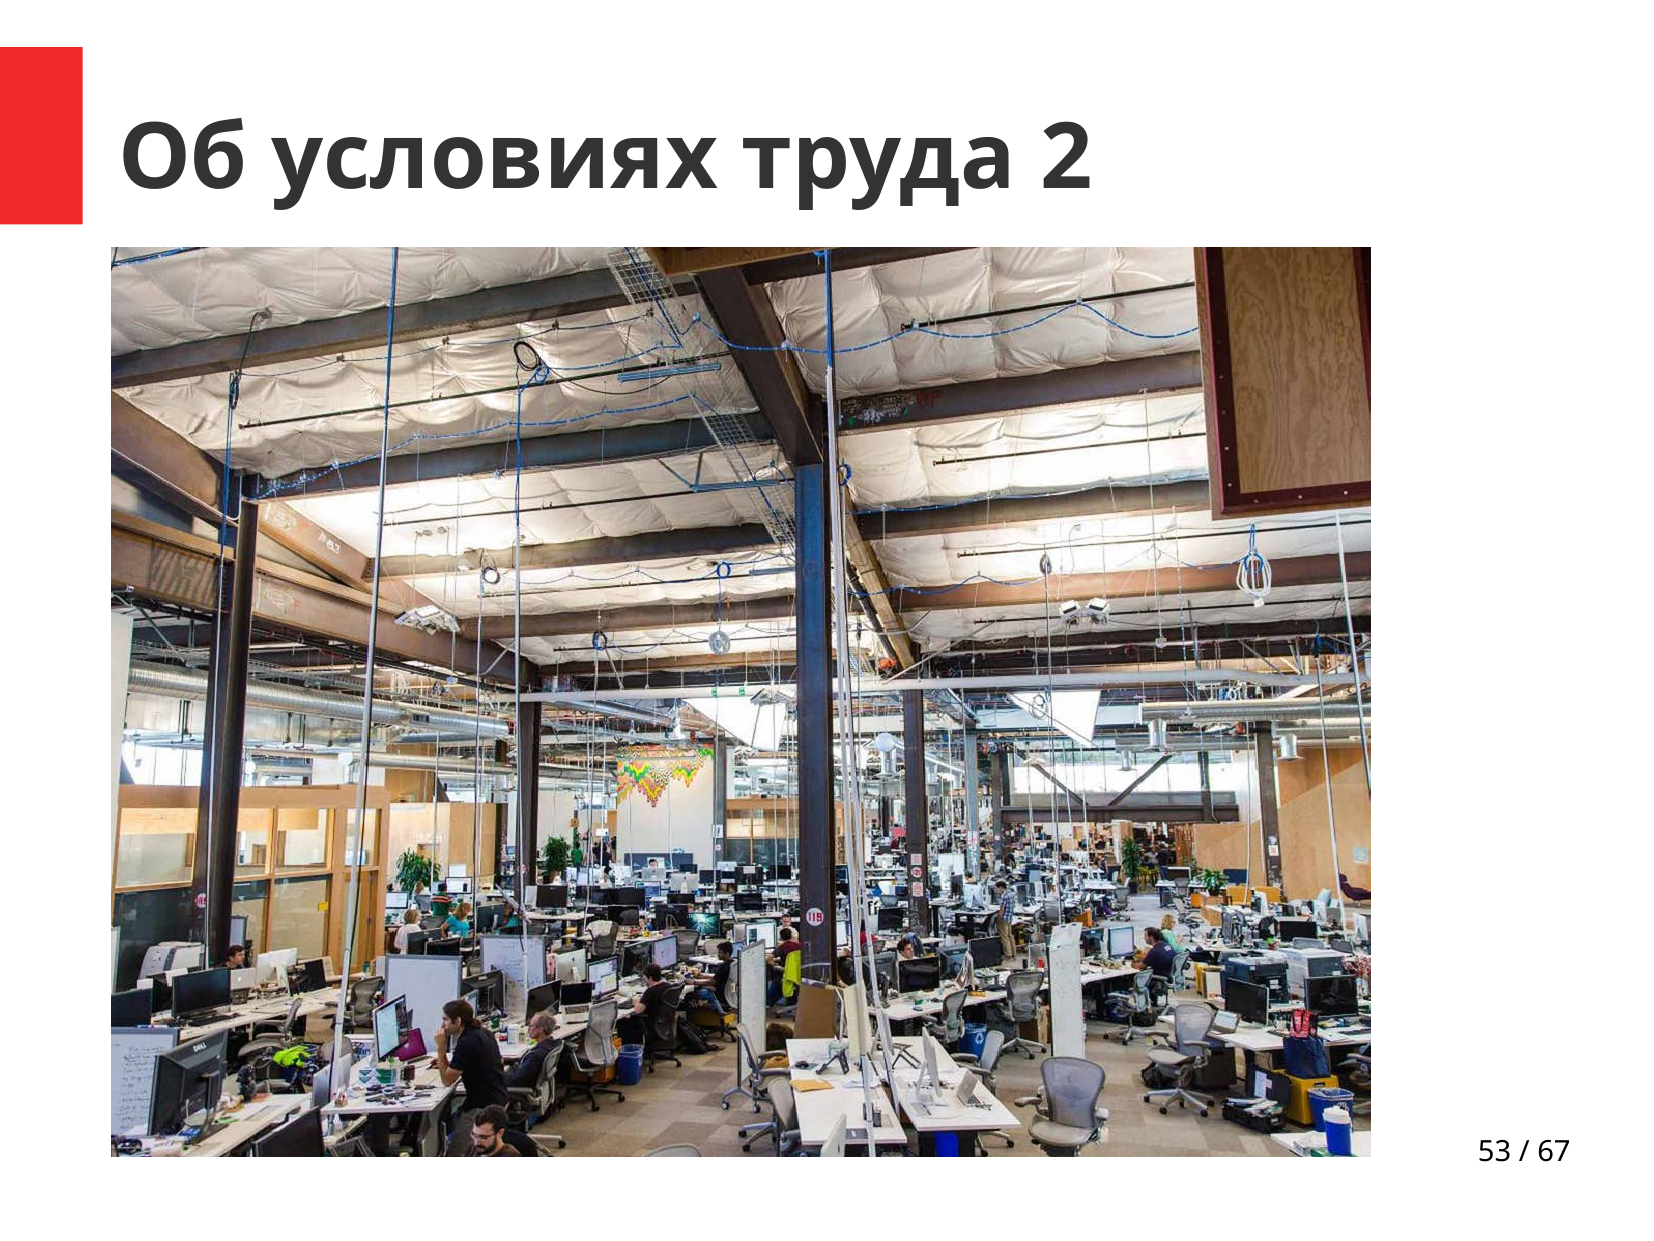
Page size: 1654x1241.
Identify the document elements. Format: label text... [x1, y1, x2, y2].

picture [111, 247, 1371, 1157]
title Об условиях труда 2 [118, 49, 1571, 257]
